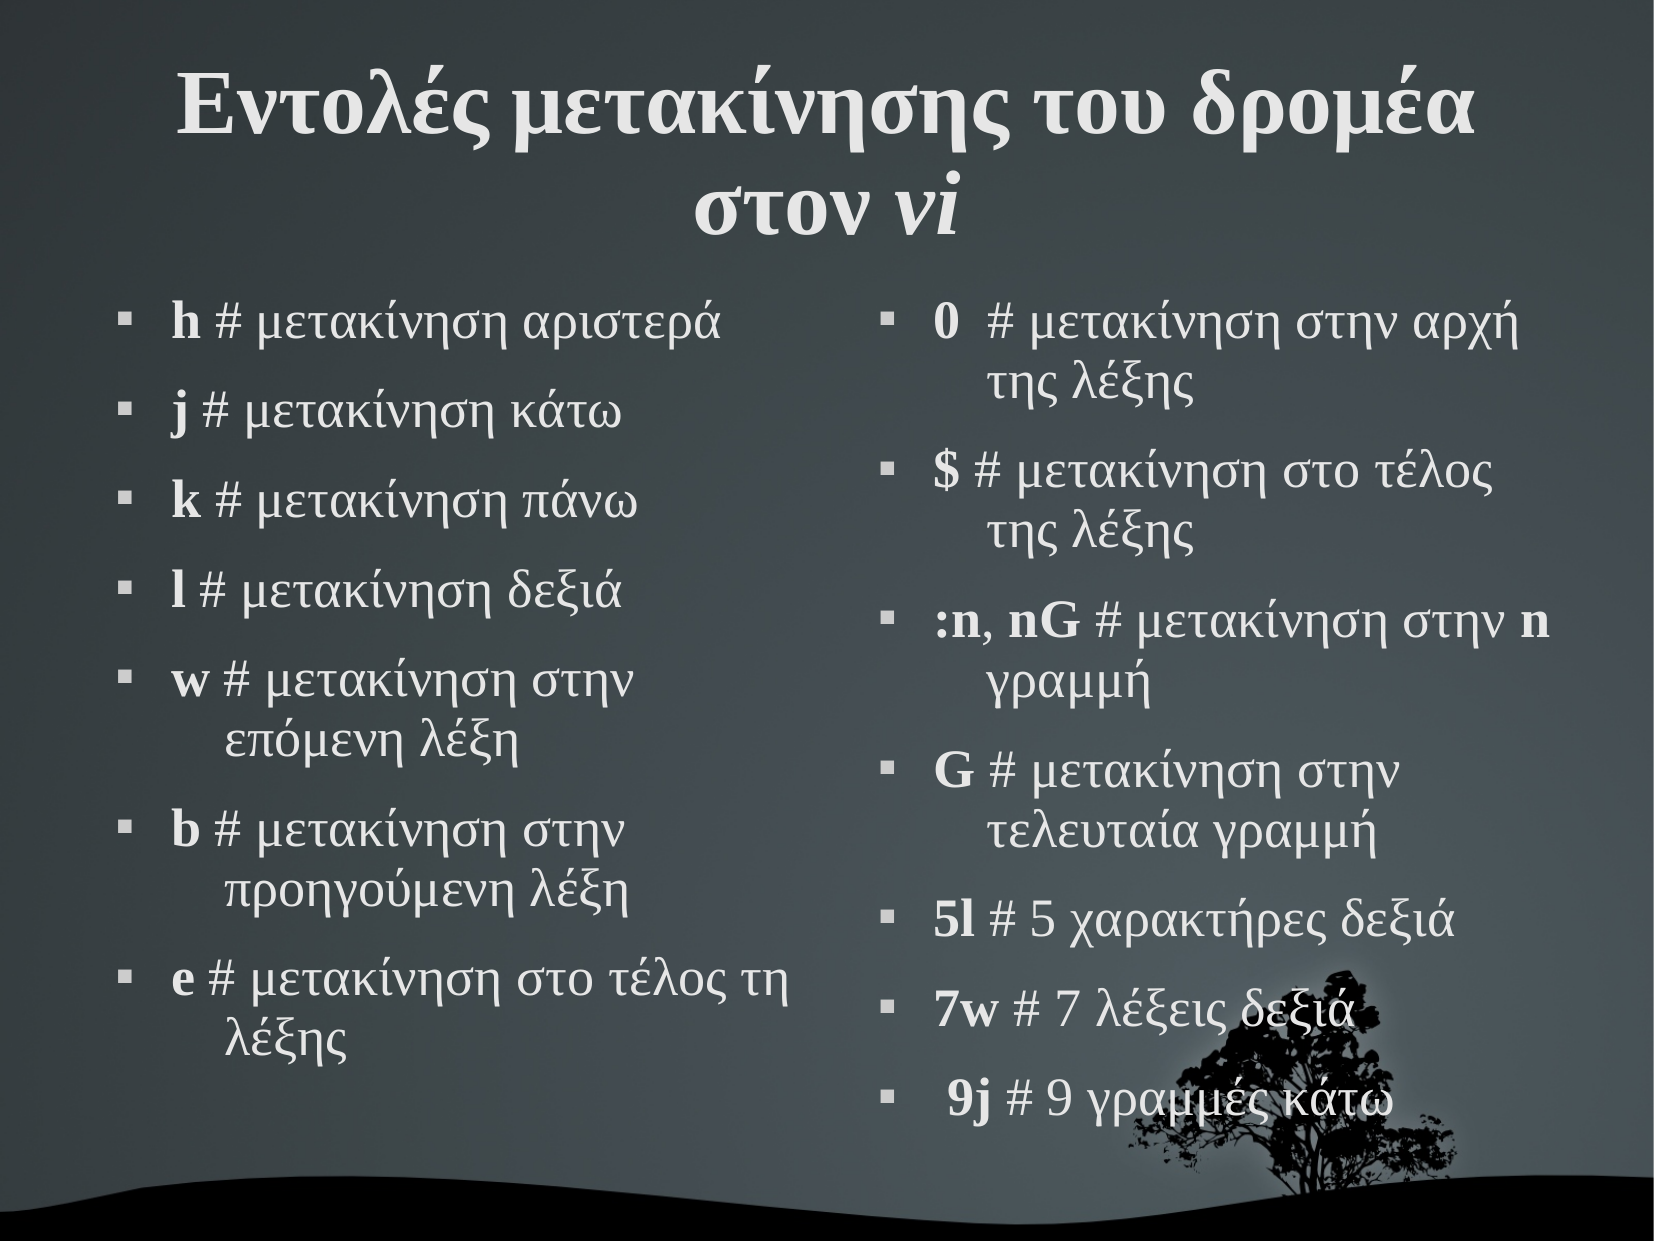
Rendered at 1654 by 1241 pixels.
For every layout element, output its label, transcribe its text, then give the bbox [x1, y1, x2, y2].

list 0 # μετακίνηση στην αρχή της λέξης $ # μετακίνηση στο τέλος της λέξης :n, nG # μετακίνηση στην n γραμμή G # μετακίνηση στην τελευταία γραμμή 5l # 5 χαρακτήρες δεξιά 7w # 7 λέξεις δεξιά 9j # 9 γραμμές κάτω [845, 290, 1572, 1225]
list h # μετακίνηση αριστερά j # μετακίνηση κάτω k # μετακίνηση πάνω l # μετακίνηση δεξιά w # μετακίνηση στην επόμενη λέξη b # μετακίνηση στην προηγούμενη λέξη e # μετακίνηση στο τέλος τη λέξης [82, 290, 809, 1160]
title Εντολές μετακίνησης του δρομέα στον vi [82, 33, 1571, 273]
picture [0, 0, 1654, 1241]
